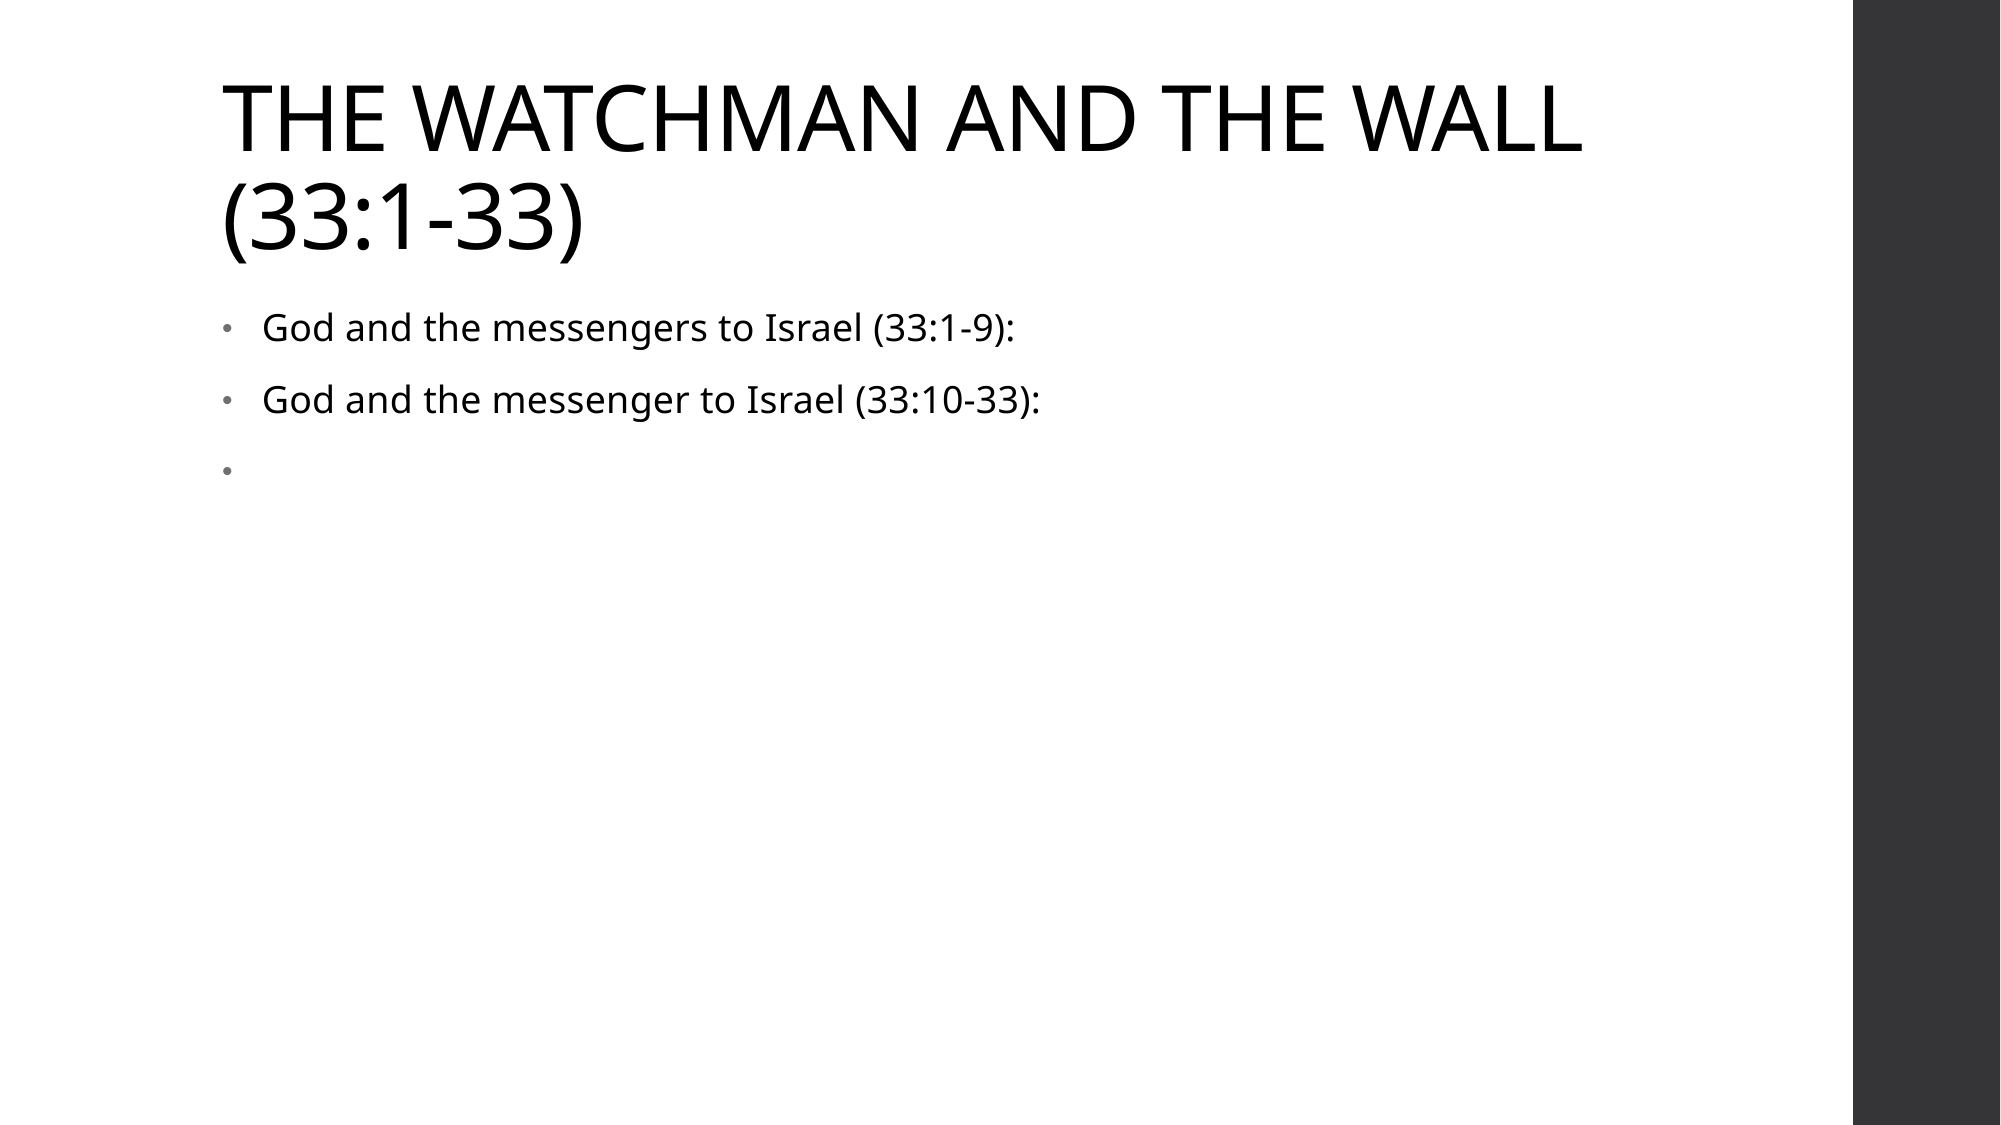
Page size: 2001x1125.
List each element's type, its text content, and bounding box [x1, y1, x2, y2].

list God and the messengers to Israel (33:1-9): God and the messenger to Israel (33:10-33): [206, 299, 1617, 1014]
title THE WATCHMAN AND THE WALL (33:1-33) [206, 60, 1797, 278]
